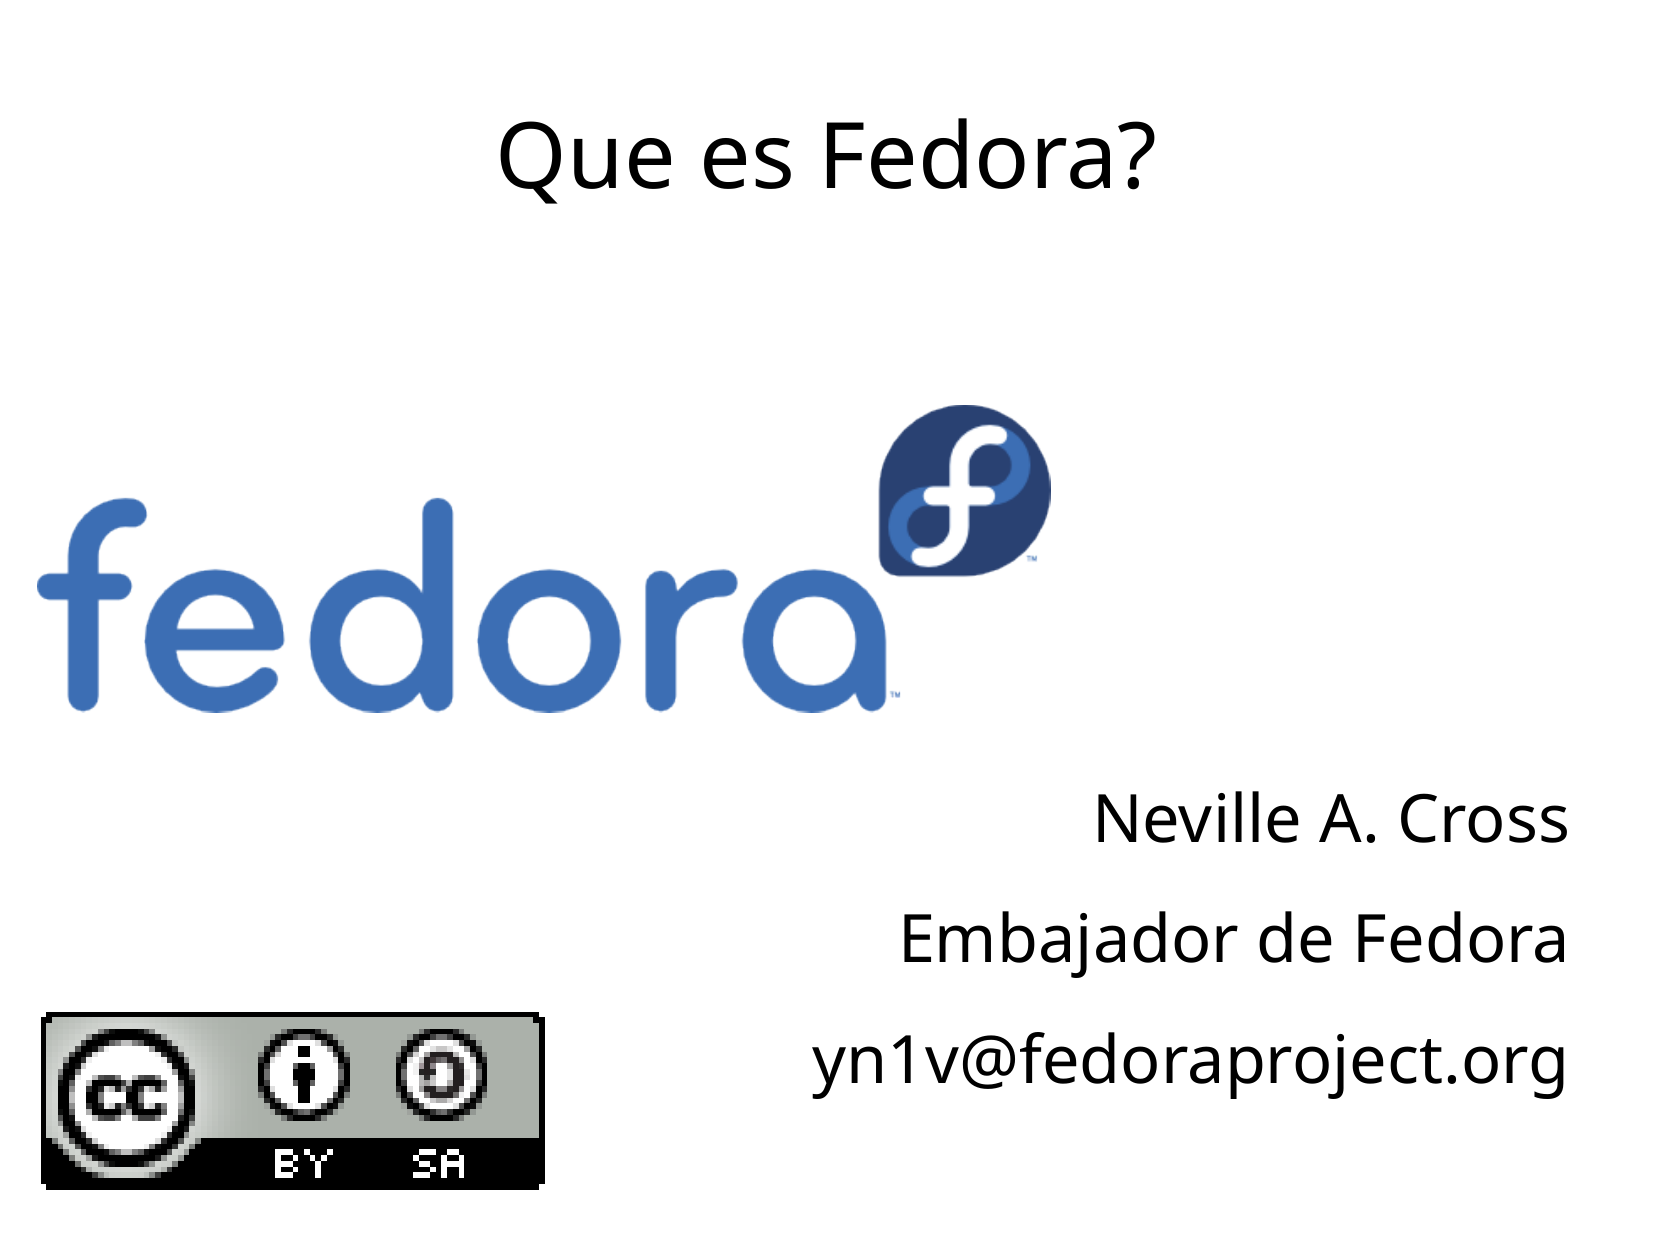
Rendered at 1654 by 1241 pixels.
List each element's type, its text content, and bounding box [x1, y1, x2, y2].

picture [37, 405, 1051, 713]
picture [41, 1012, 545, 1190]
title Que es Fedora? [82, 56, 1571, 250]
list Neville A. Cross Embajador de Fedora yn1v@fedoraproject.org [82, 290, 1571, 1094]
